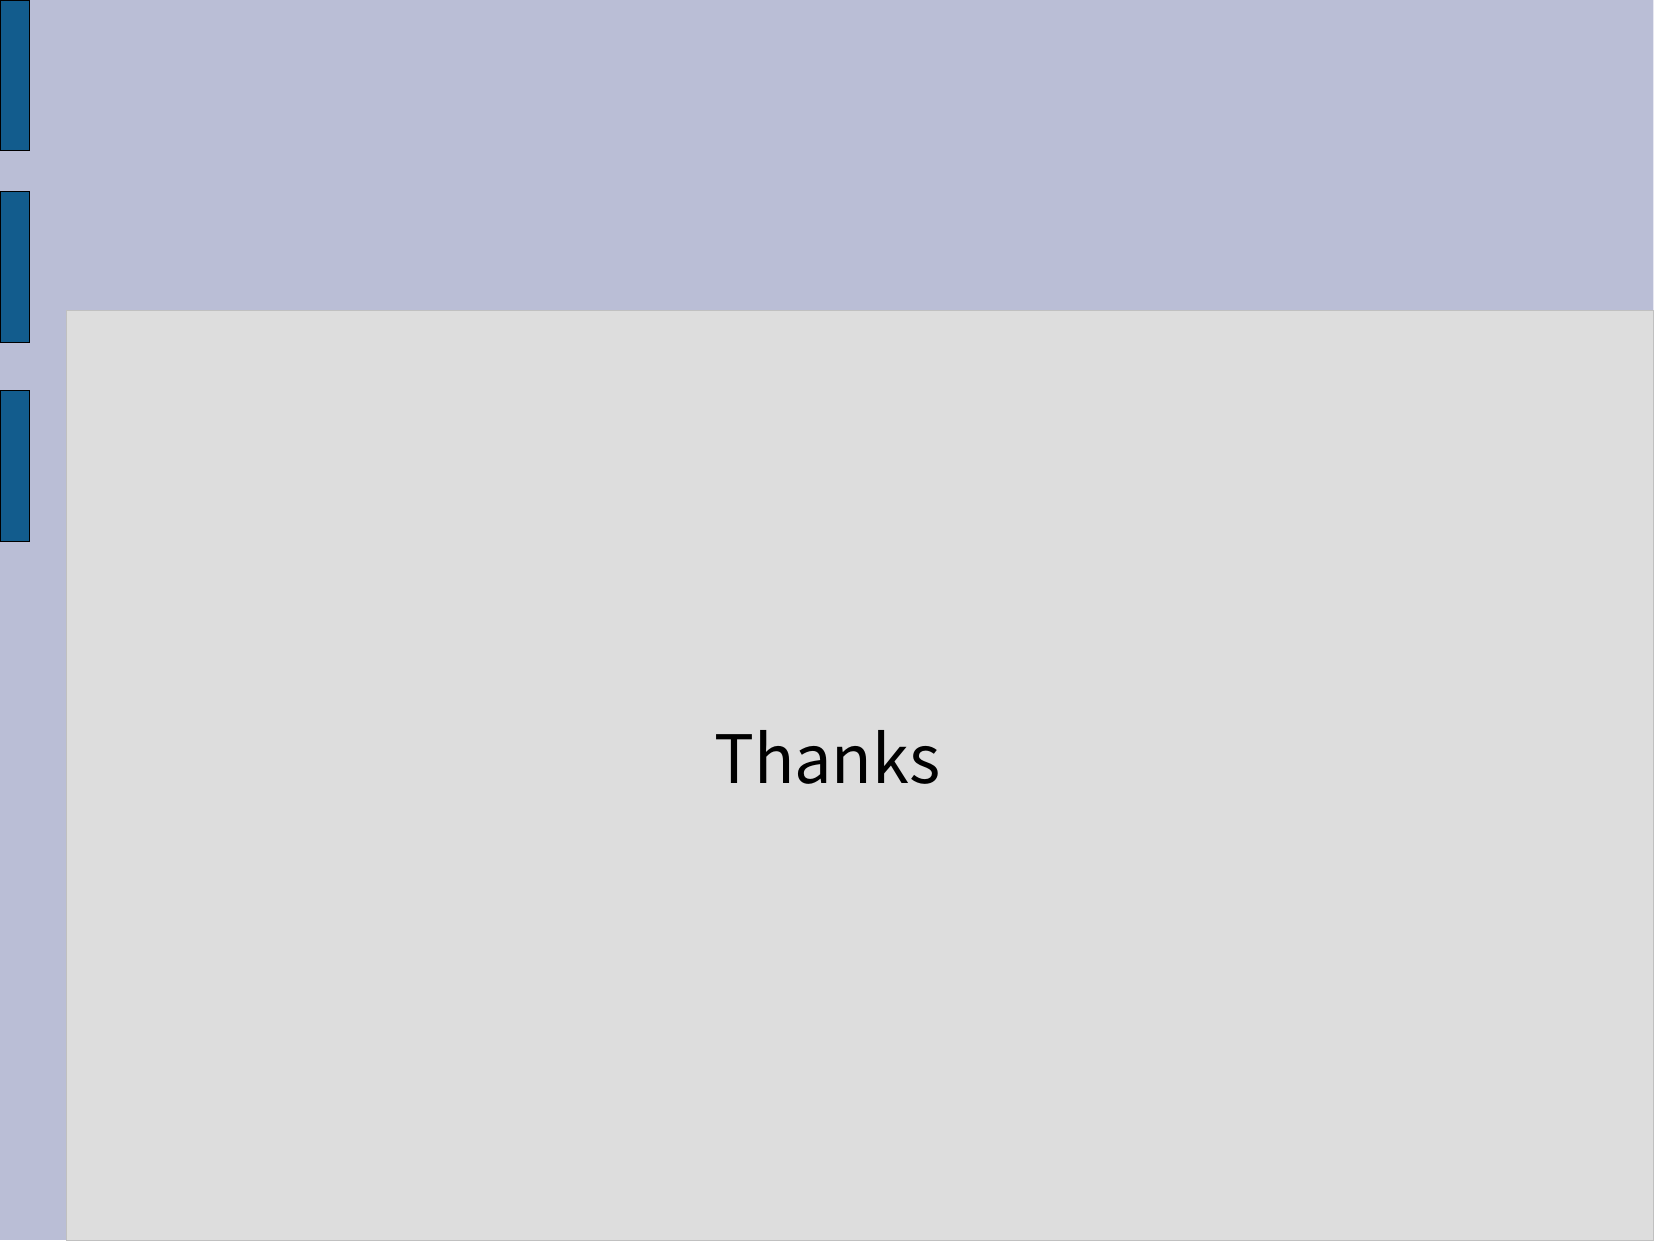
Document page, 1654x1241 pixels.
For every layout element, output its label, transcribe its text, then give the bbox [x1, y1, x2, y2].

subtitle Thanks [121, 344, 1534, 1164]
